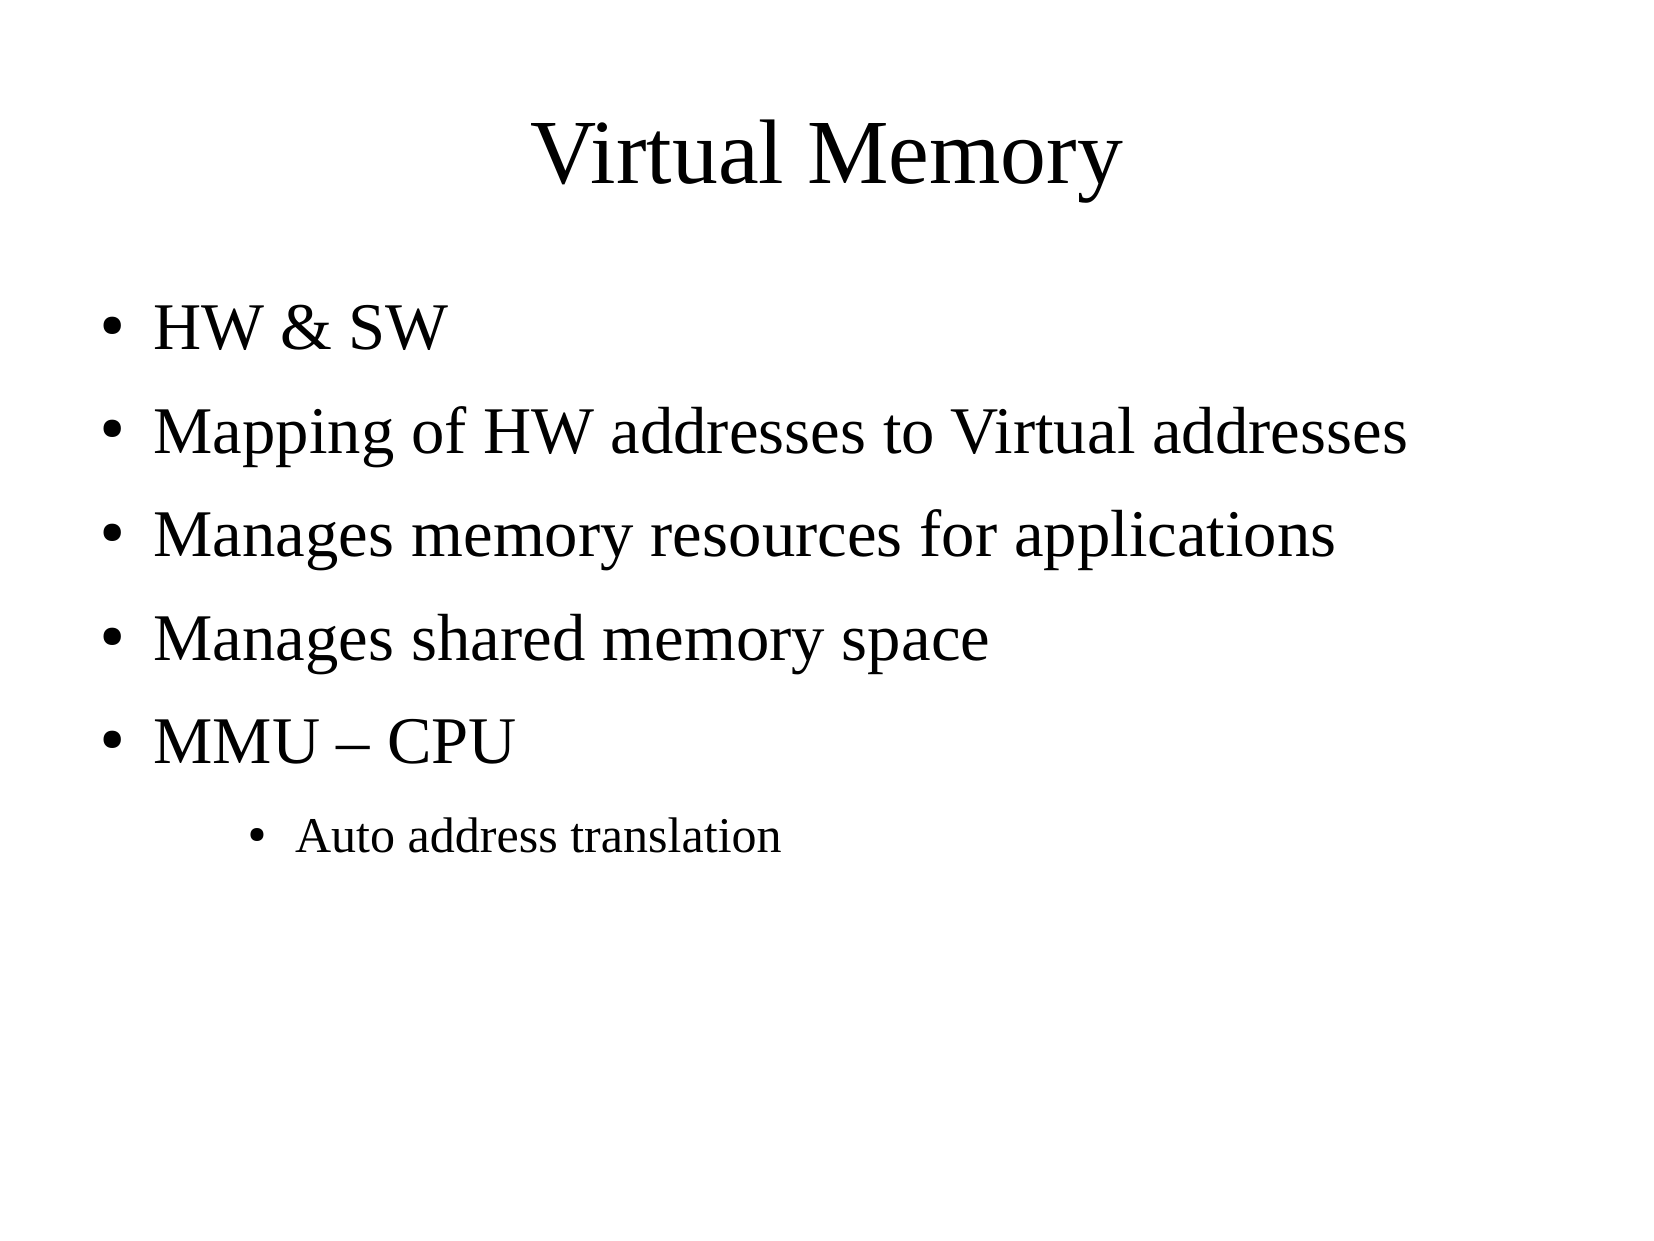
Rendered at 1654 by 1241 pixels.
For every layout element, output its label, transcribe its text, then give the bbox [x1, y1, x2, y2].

title Virtual Memory [82, 49, 1571, 257]
list HW & SW Mapping of HW addresses to Virtual addresses Manages memory resources for applications Manages shared memory space MMU – CPU Auto address translation [82, 290, 1571, 1010]
